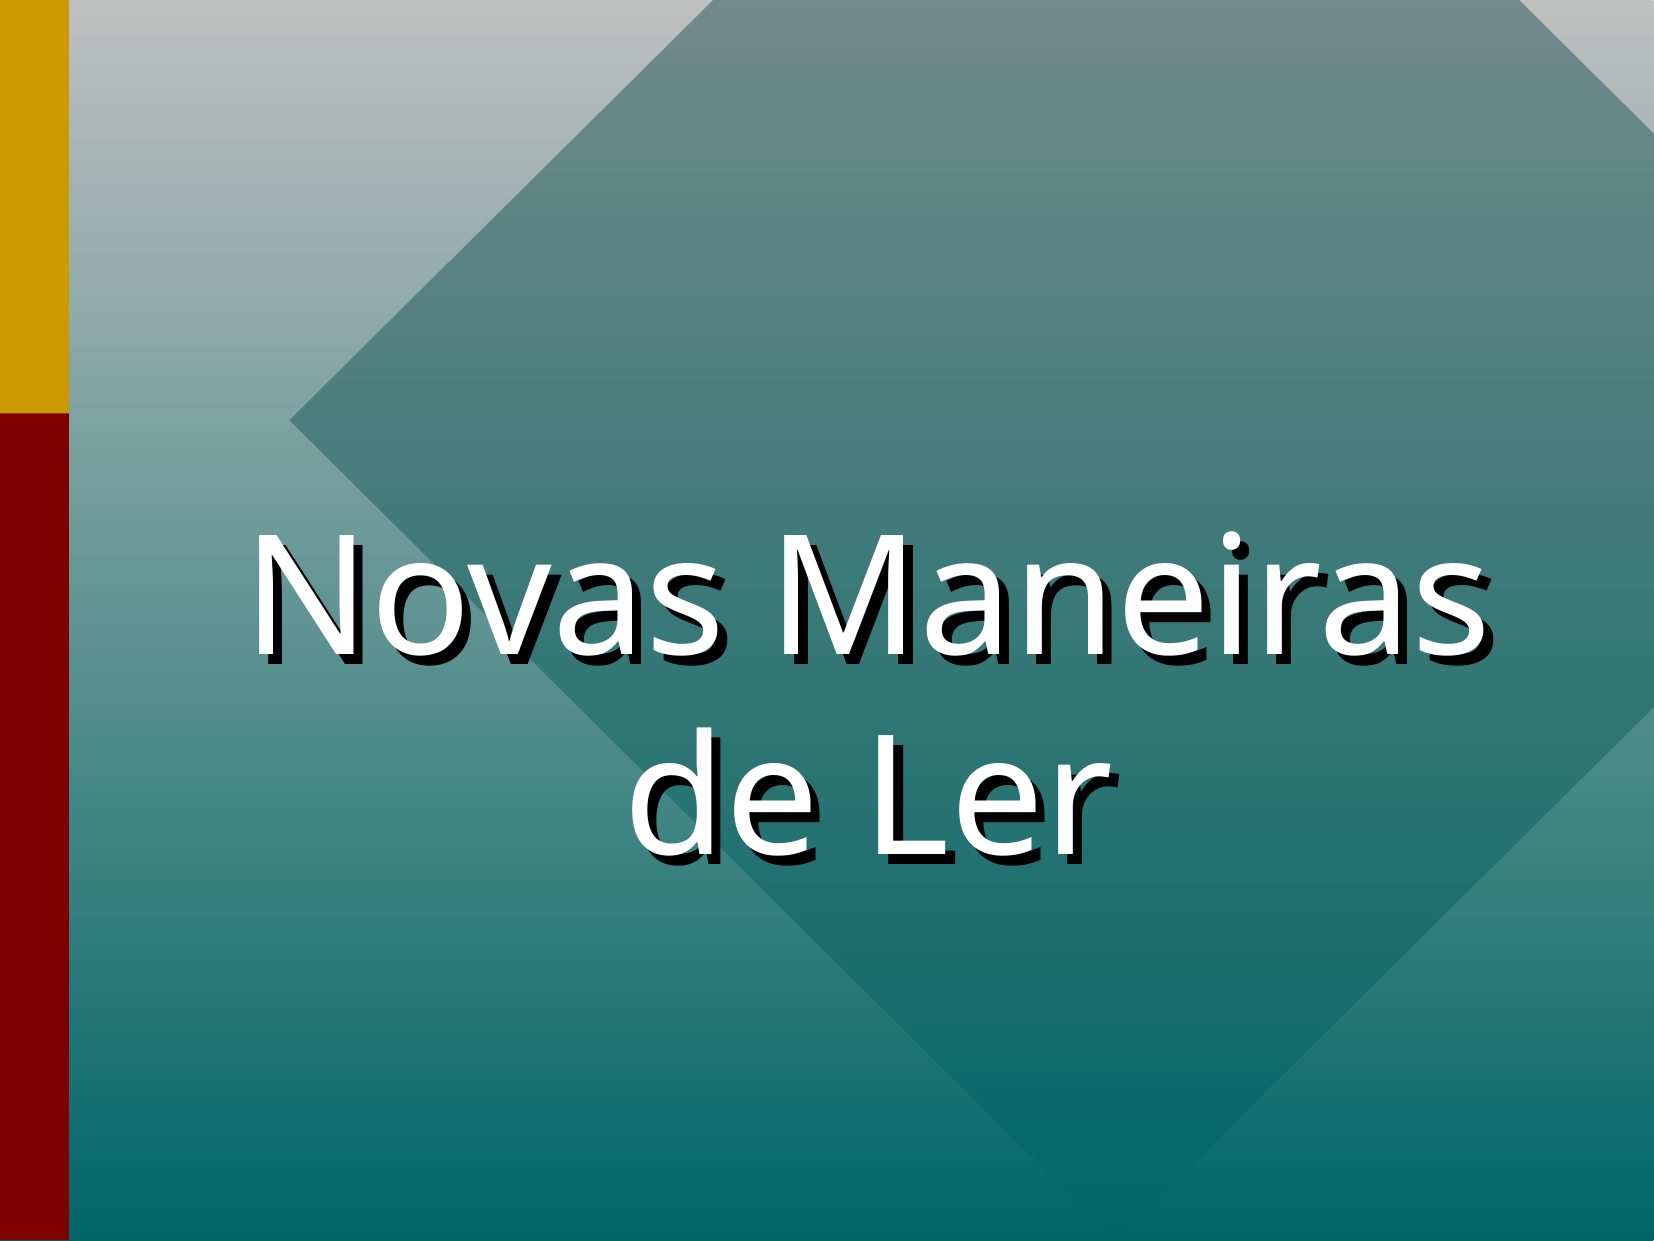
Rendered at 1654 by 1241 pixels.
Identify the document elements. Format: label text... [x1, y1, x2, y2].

subtitle Novas Maneiras de Ler [165, 267, 1571, 1109]
